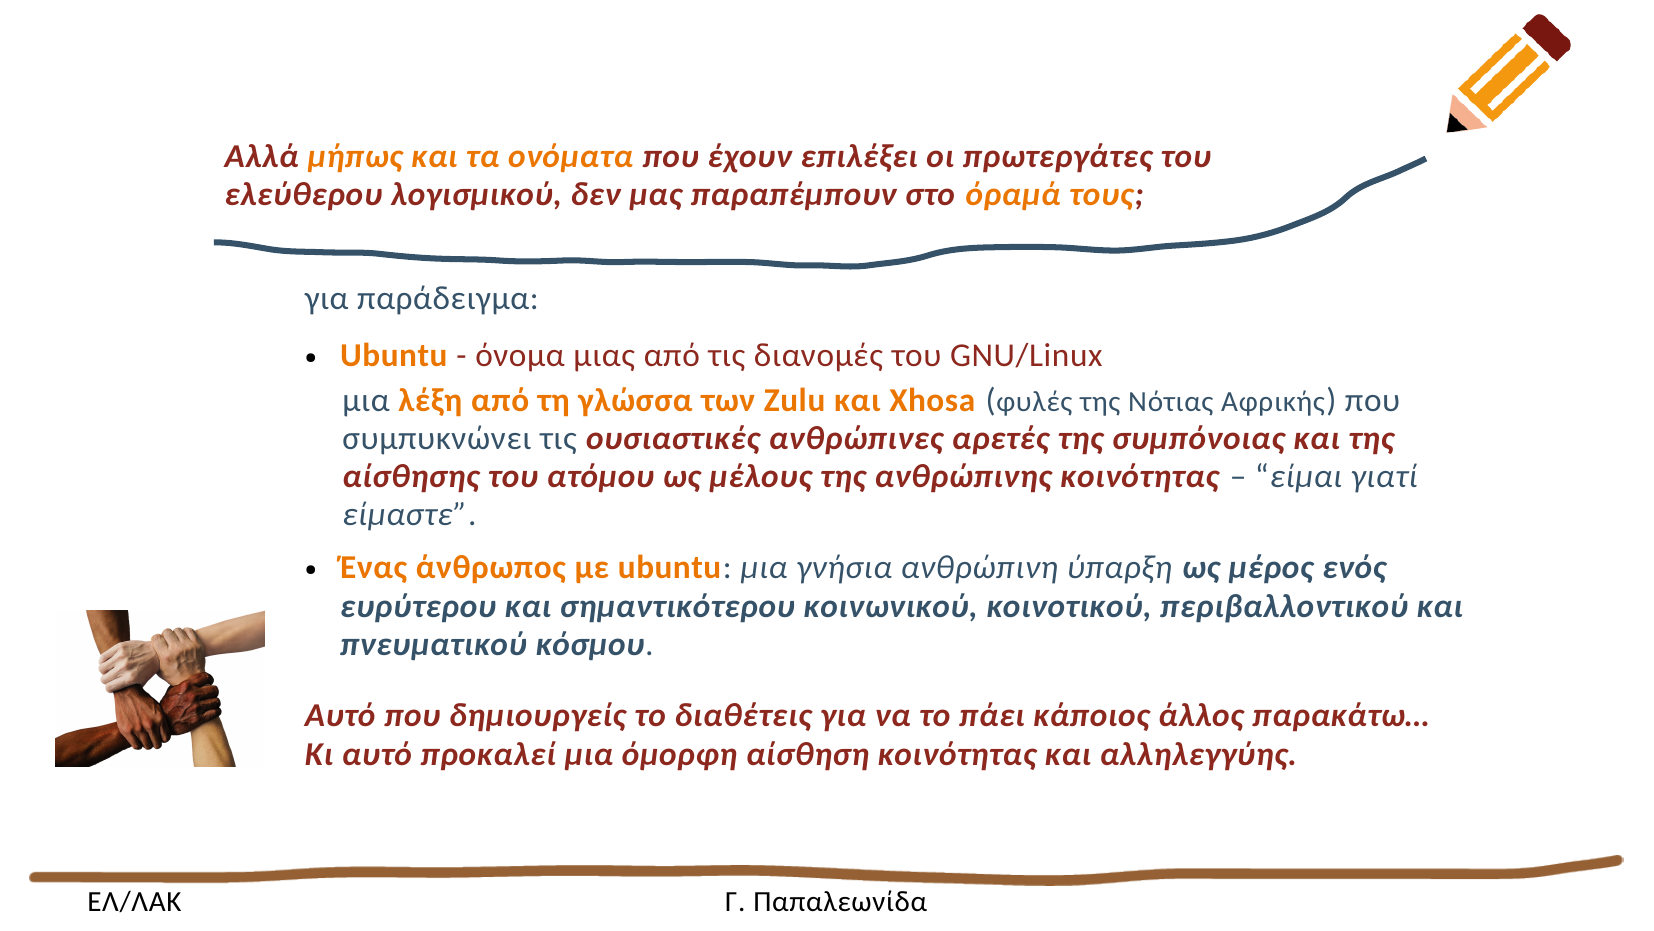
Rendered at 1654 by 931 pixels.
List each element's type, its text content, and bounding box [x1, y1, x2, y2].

text_box ΕΛ/ΛΑΚ [87, 885, 471, 930]
text_box για παράδειγμα: Ubuntu - όνομα μιας από τις διανομές του GNU/Linux μια λέξη από τη γλώσσα των Ζulu και Χhosa (φυλές της Νότιας Αφρικής) που συμπυκνώνει τις ουσιαστικές ανθρώπινες αρετές της συμπόνοιας και της αίσθησης του ατόμου ως μέλους της ανθρώπινης κοινότητας – “είμαι γιατί είμαστε”. Ένας άνθρωπος με ubuntu: μια γνήσια ανθρώπινη ύπαρξη ως μέρος ενός ευρύτερου και σημαντικότερου κοινωνικού, κοινοτικού, περιβαλλοντικού και πνευματικού κόσμου. Αυτό που δημιουργείς το διαθέτεις για να το πάει κάποιος άλλος παρακάτω… Κι αυτό προκαλεί μια όμορφη αίσθηση κοινότητας και αλληλεγγύης. [289, 277, 1538, 789]
text_box Αλλά μήπως και τα ονόματα που έχουν επιλέξει οι πρωτεργάτες του ελεύθερου λογισμικού, δεν μας παραπέμπουν στο όραμά τους; [209, 130, 1370, 279]
picture [29, 855, 1624, 886]
text_box Γ. Παπαλεωνίδα [560, 885, 1092, 930]
picture [1446, 14, 1571, 133]
picture [55, 610, 265, 767]
